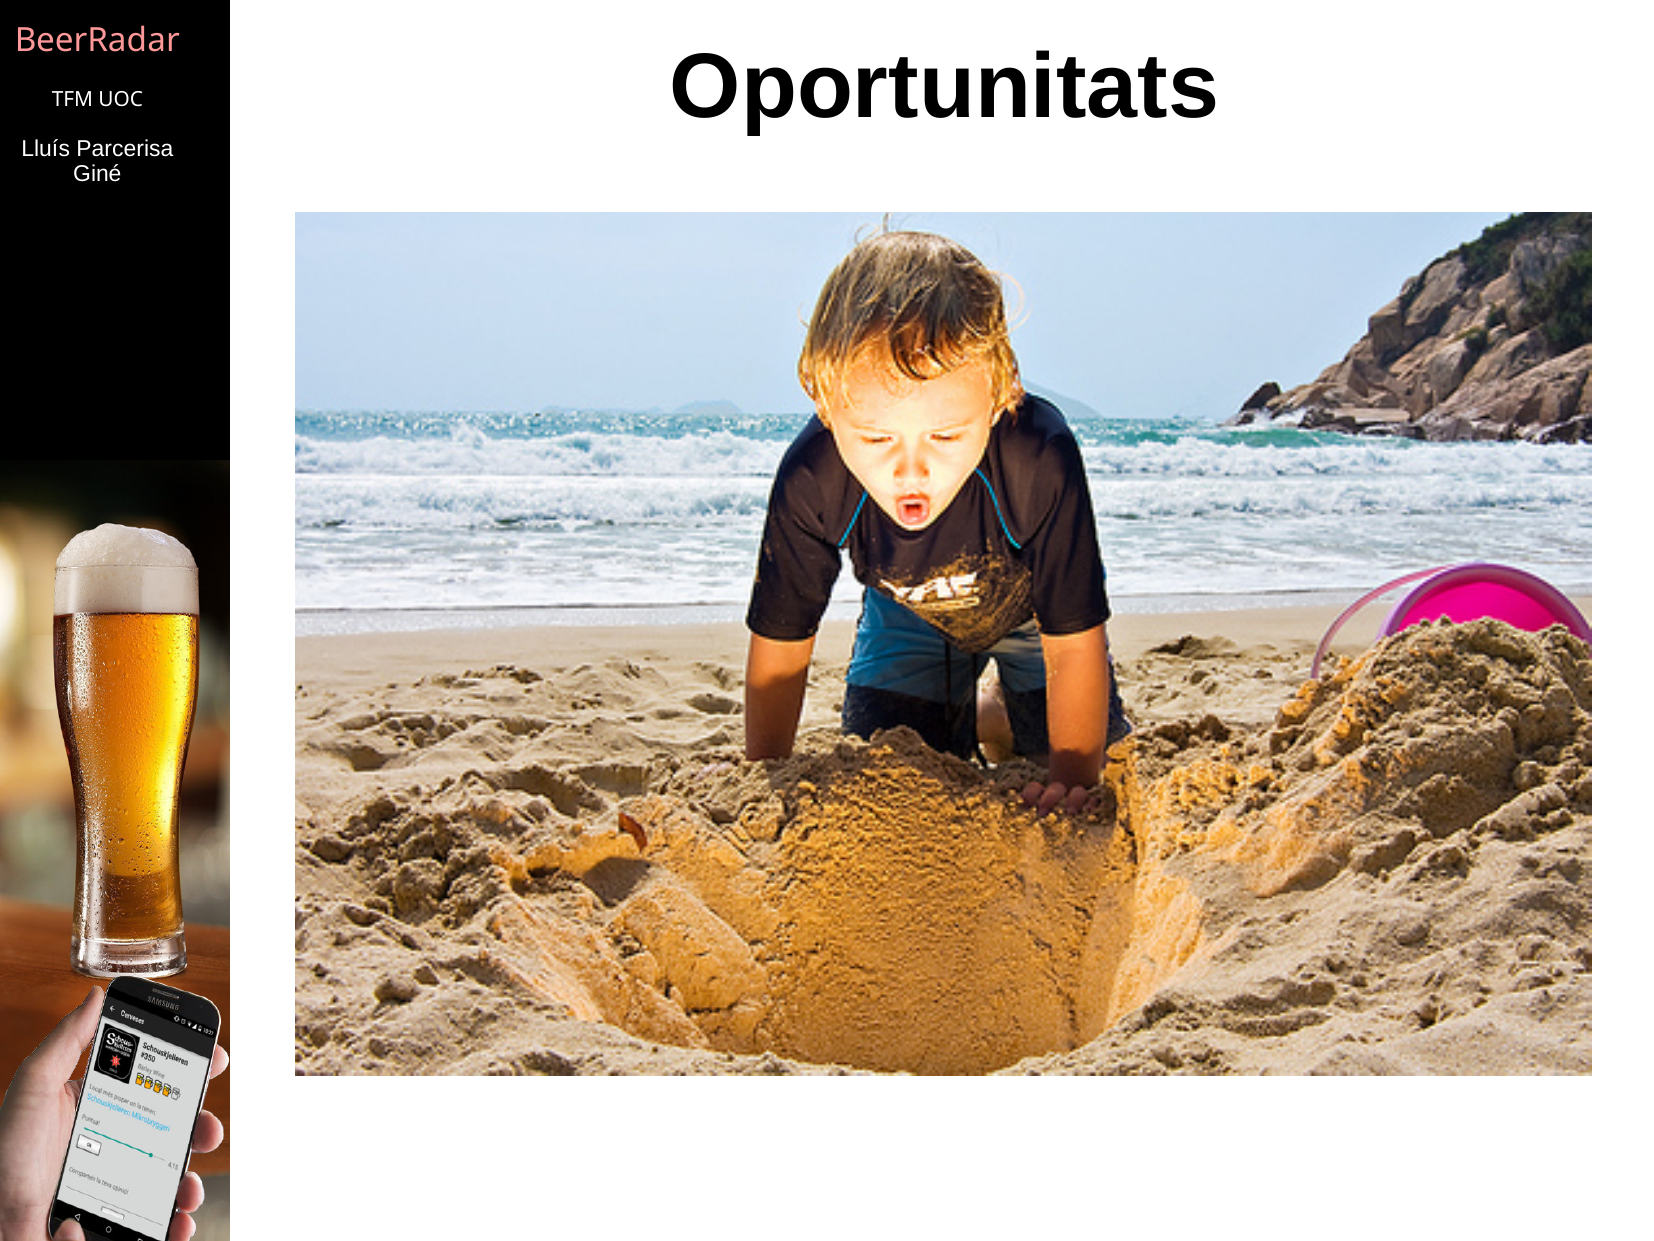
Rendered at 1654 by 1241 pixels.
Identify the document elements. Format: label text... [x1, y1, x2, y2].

picture [0, 460, 230, 1241]
picture [295, 212, 1592, 1076]
title Oportunitats [277, 17, 1613, 154]
